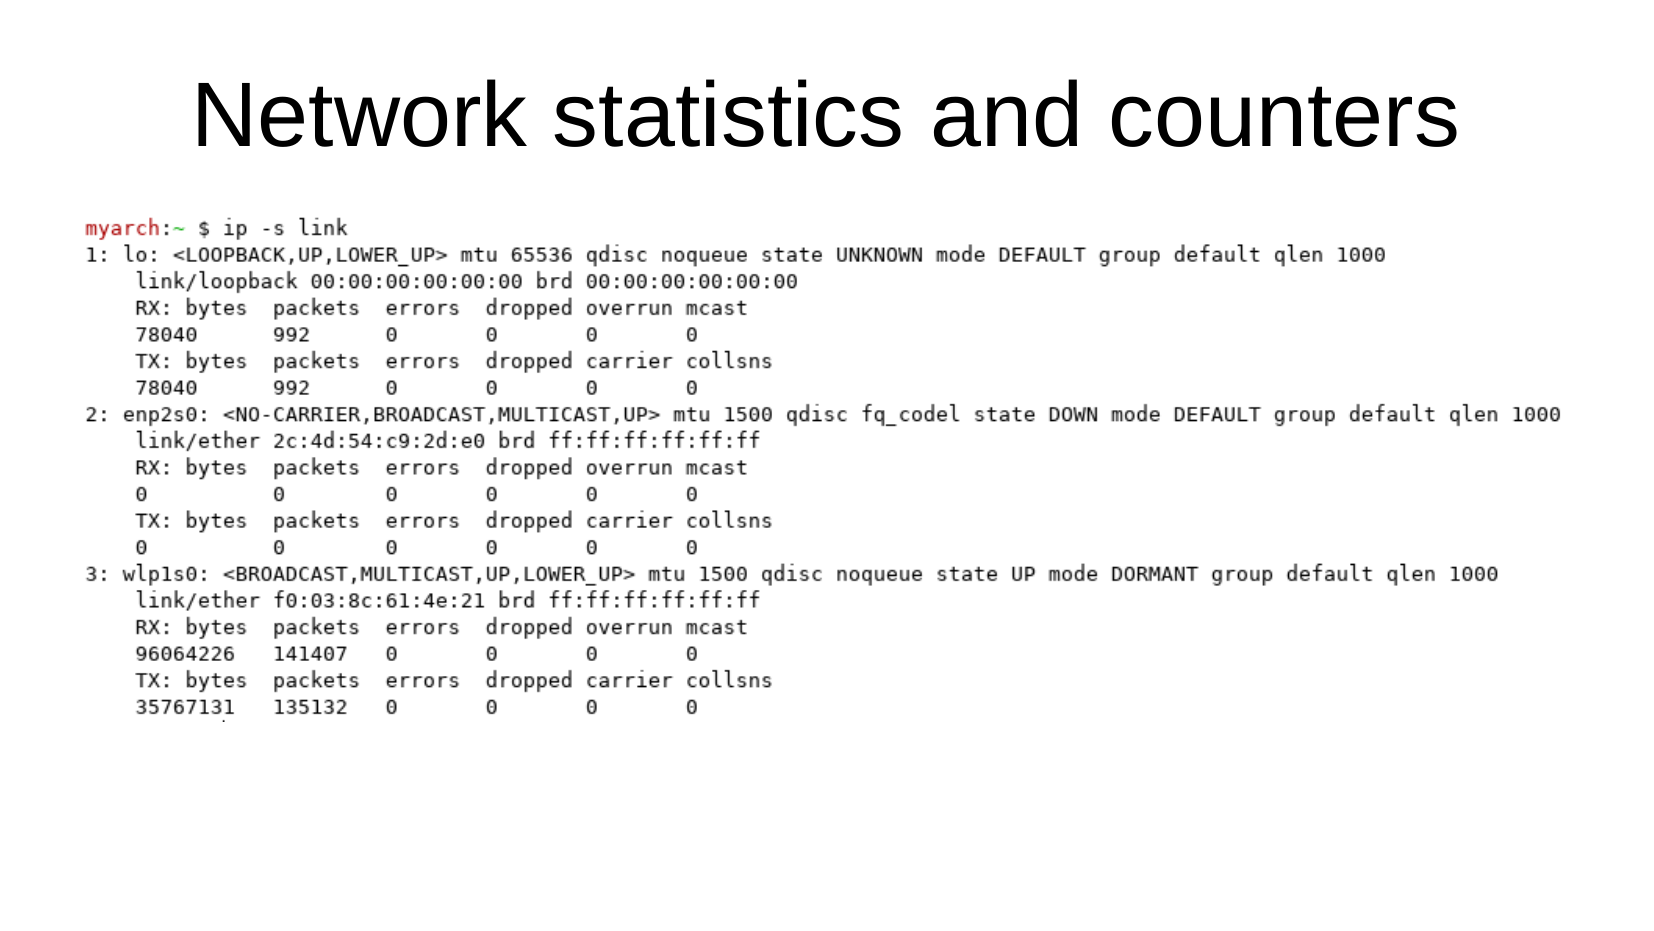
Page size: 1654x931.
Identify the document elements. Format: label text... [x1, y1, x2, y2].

picture [84, 215, 1582, 722]
title Network statistics and counters [82, 37, 1571, 193]
